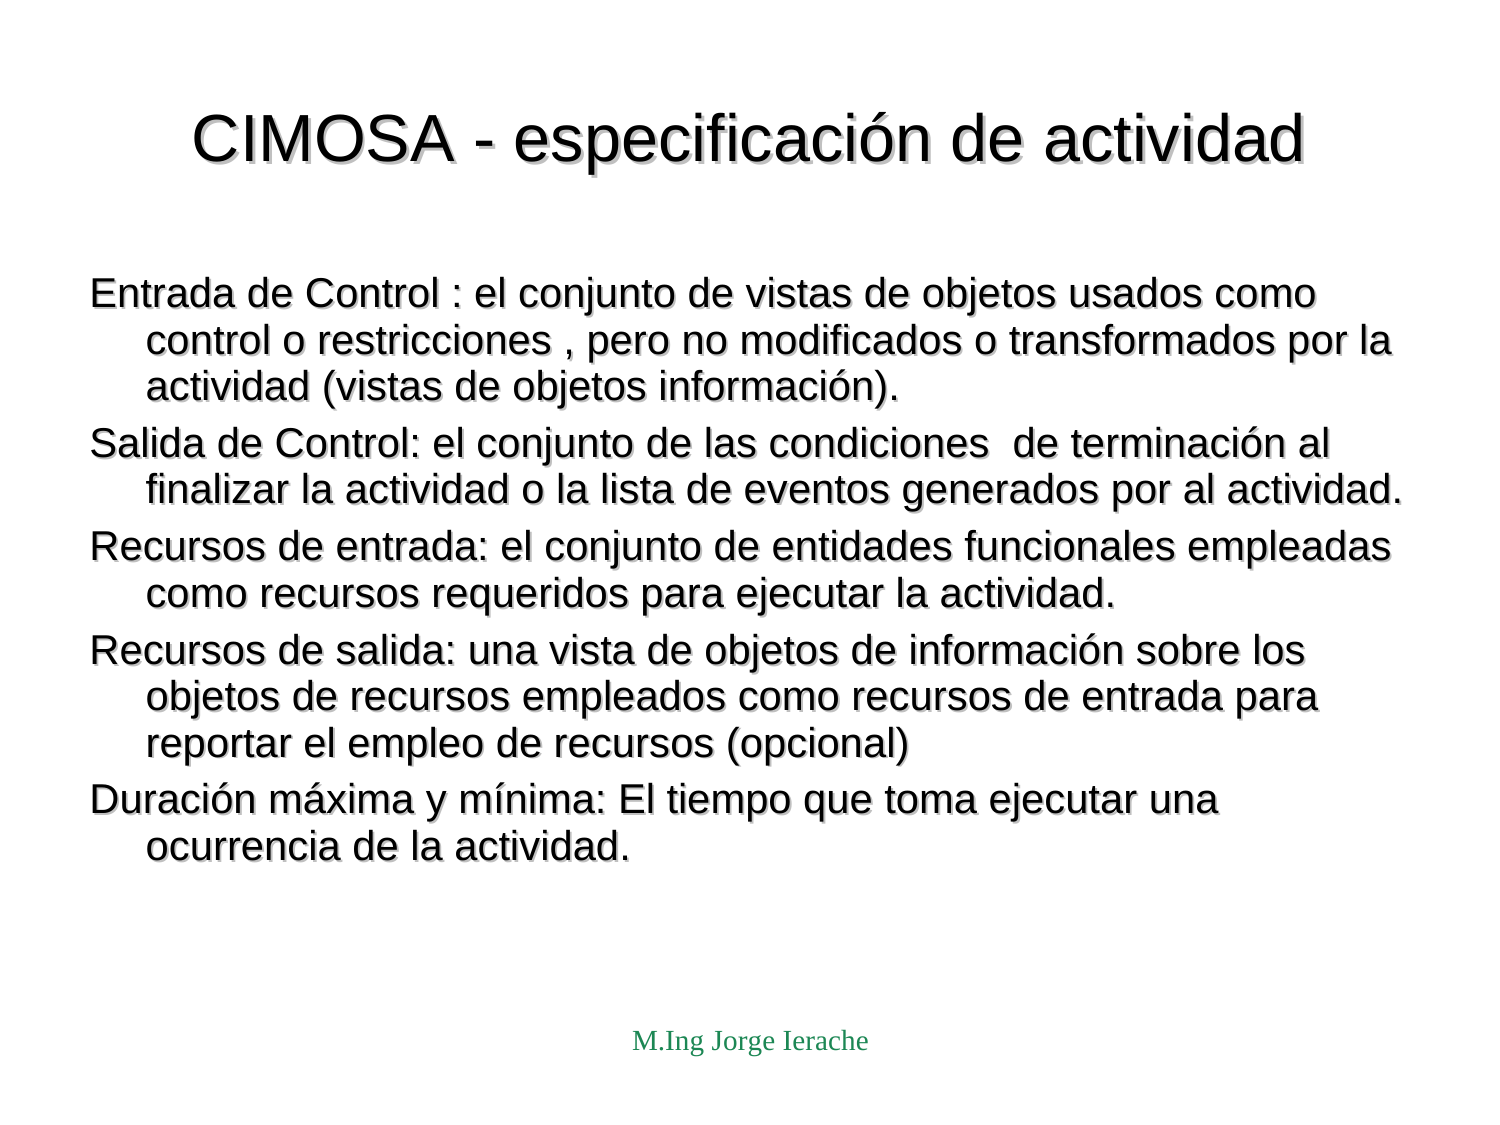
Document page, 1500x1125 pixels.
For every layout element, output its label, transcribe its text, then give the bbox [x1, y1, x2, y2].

list Entrada de Control : el conjunto de vistas de objetos usados como control o restricciones , pero no modificados o transformados por la actividad (vistas de objetos información). Salida de Control: el conjunto de las condiciones de terminación al finalizar la actividad o la lista de eventos generados por al actividad. Recursos de entrada: el conjunto de entidades funcionales empleadas como recursos requeridos para ejecutar la actividad. Recursos de salida: una vista de objetos de información sobre los objetos de recursos empleados como recursos de entrada para reportar el empleo de recursos (opcional) Duración máxima y mínima: El tiempo que toma ejecutar una ocurrencia de la actividad. [74, 262, 1425, 1001]
title CIMOSA - especificación de actividad [74, 44, 1425, 233]
